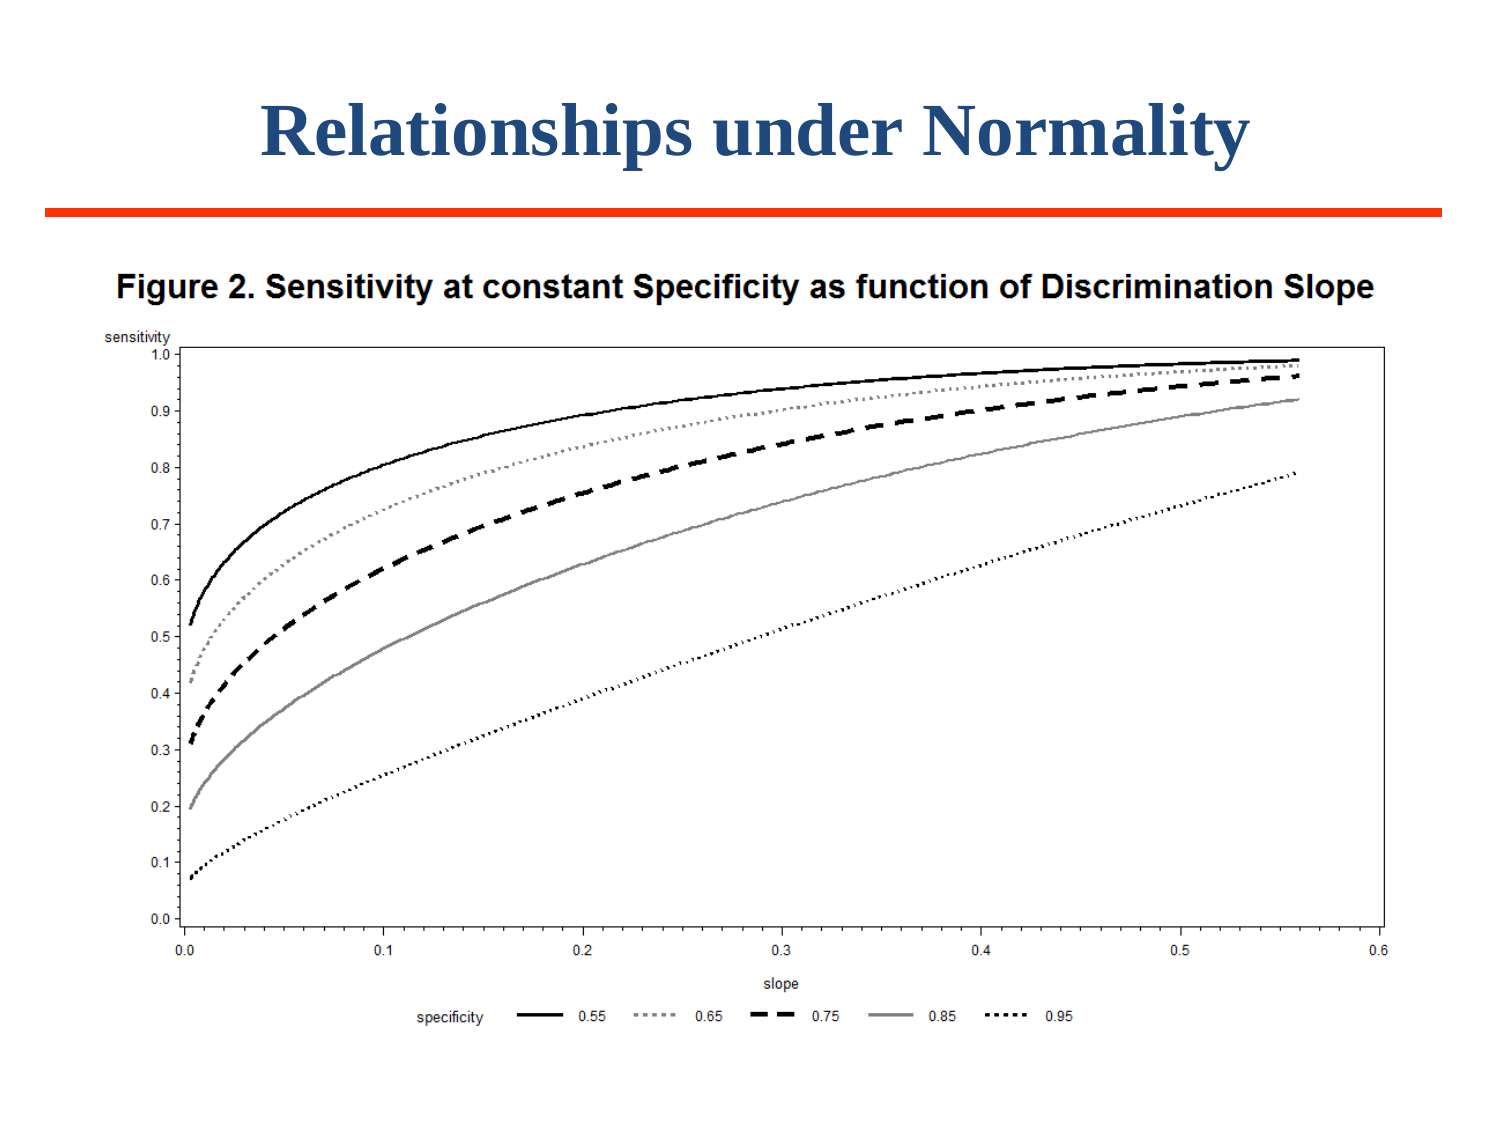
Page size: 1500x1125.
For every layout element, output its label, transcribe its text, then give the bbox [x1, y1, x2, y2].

picture [94, 252, 1407, 1049]
text_box Relationships under Normality [99, 37, 1413, 208]
